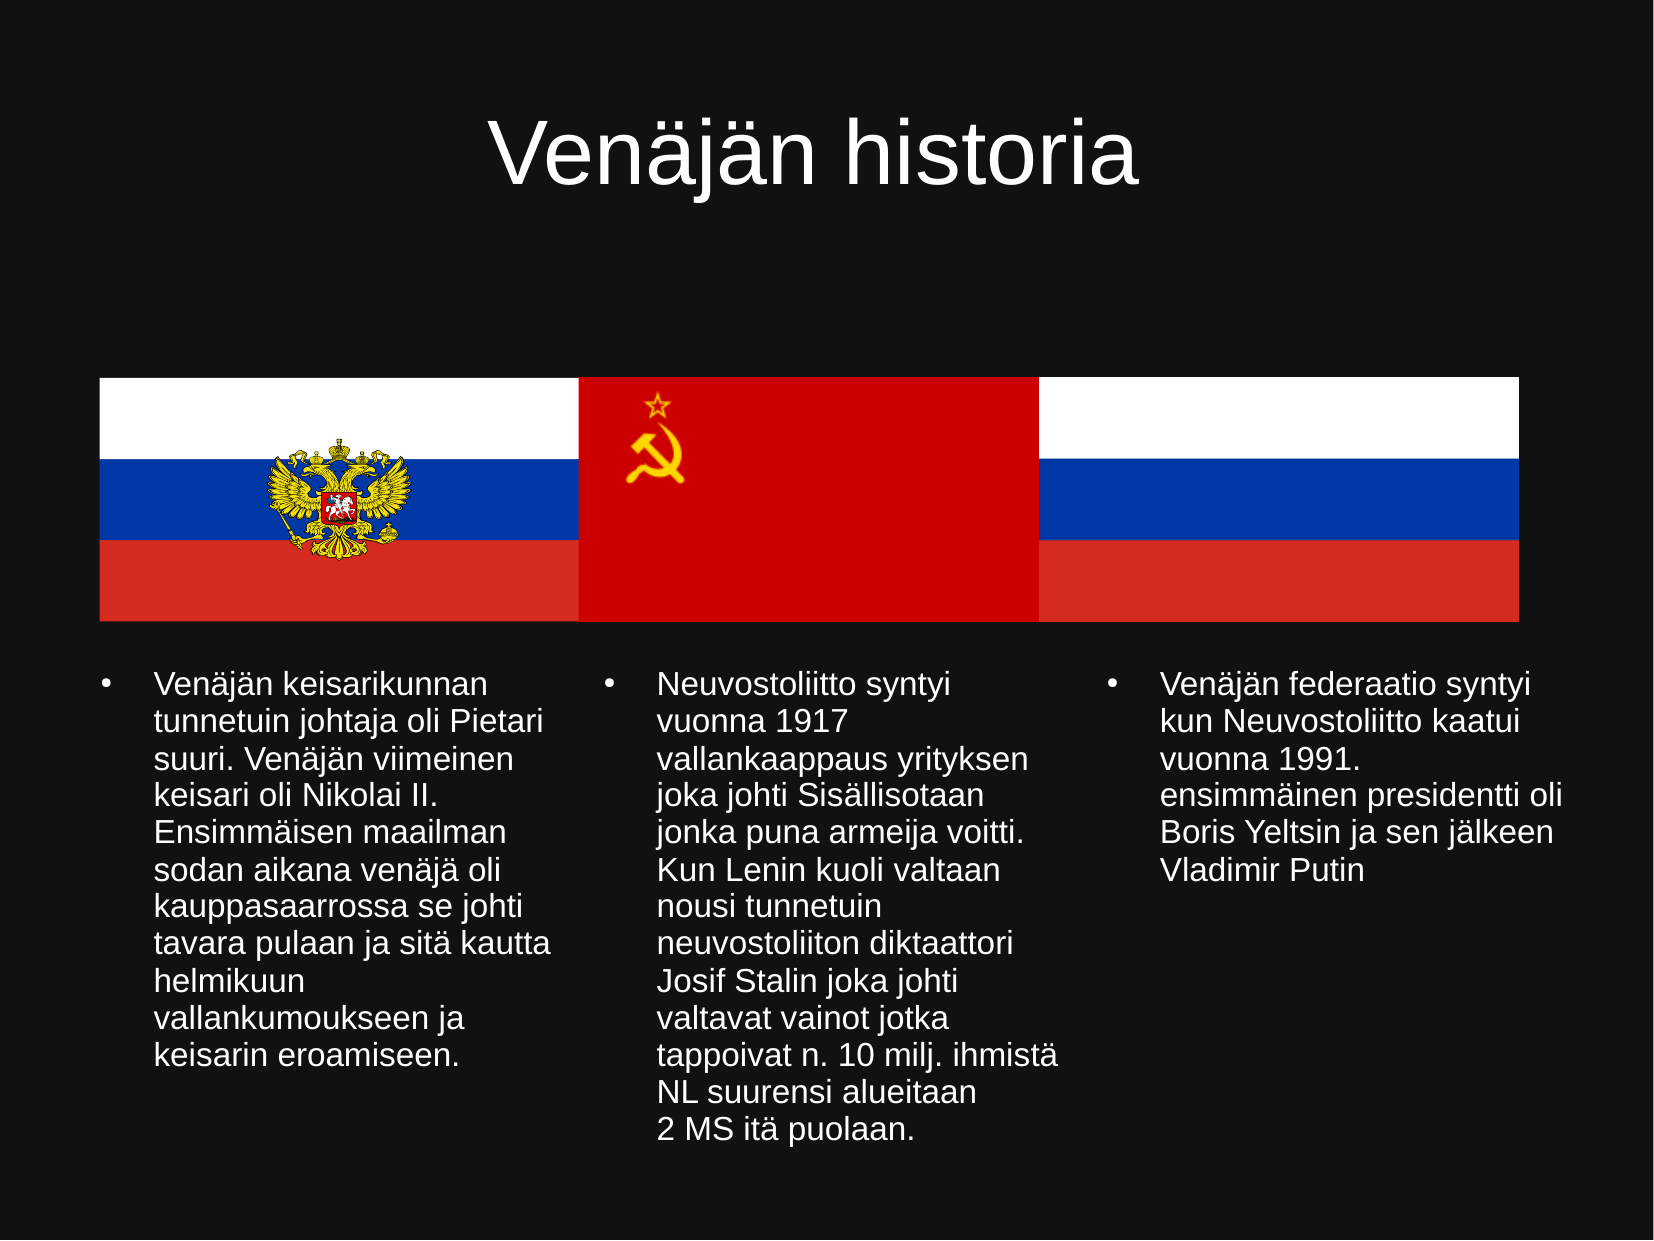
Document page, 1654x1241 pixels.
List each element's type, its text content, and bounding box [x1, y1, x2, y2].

picture [99, 377, 1519, 622]
list Venäjän keisarikunnan tunnetuin johtaja oli Pietari suuri. Venäjän viimeinen keisari oli Nikolai II. Ensimmäisen maailman sodan aikana venäjä oli kauppasaarrossa se johti tavara pulaan ja sitä kautta helmikuun vallankumoukseen ja keisarin eroamiseen. [82, 665, 562, 1217]
title Venäjän historia [82, 49, 1571, 257]
list Neuvostoliitto syntyi vuonna 1917 vallankaappaus yrityksen joka johti Sisällisotaan jonka puna armeija voitti. Kun Lenin kuoli valtaan nousi tunnetuin neuvostoliiton diktaattori Josif Stalin joka johti valtavat vainot jotka tappoivat n. 10 milj. ihmistä NL suurensi alueitaan 2 MS itä puolaan. [585, 665, 1065, 1217]
list Venäjän federaatio syntyi kun Neuvostoliitto kaatui vuonna 1991. ensimmäinen presidentti oli Boris Yeltsin ja sen jälkeen Vladimir Putin [1088, 665, 1569, 1217]
